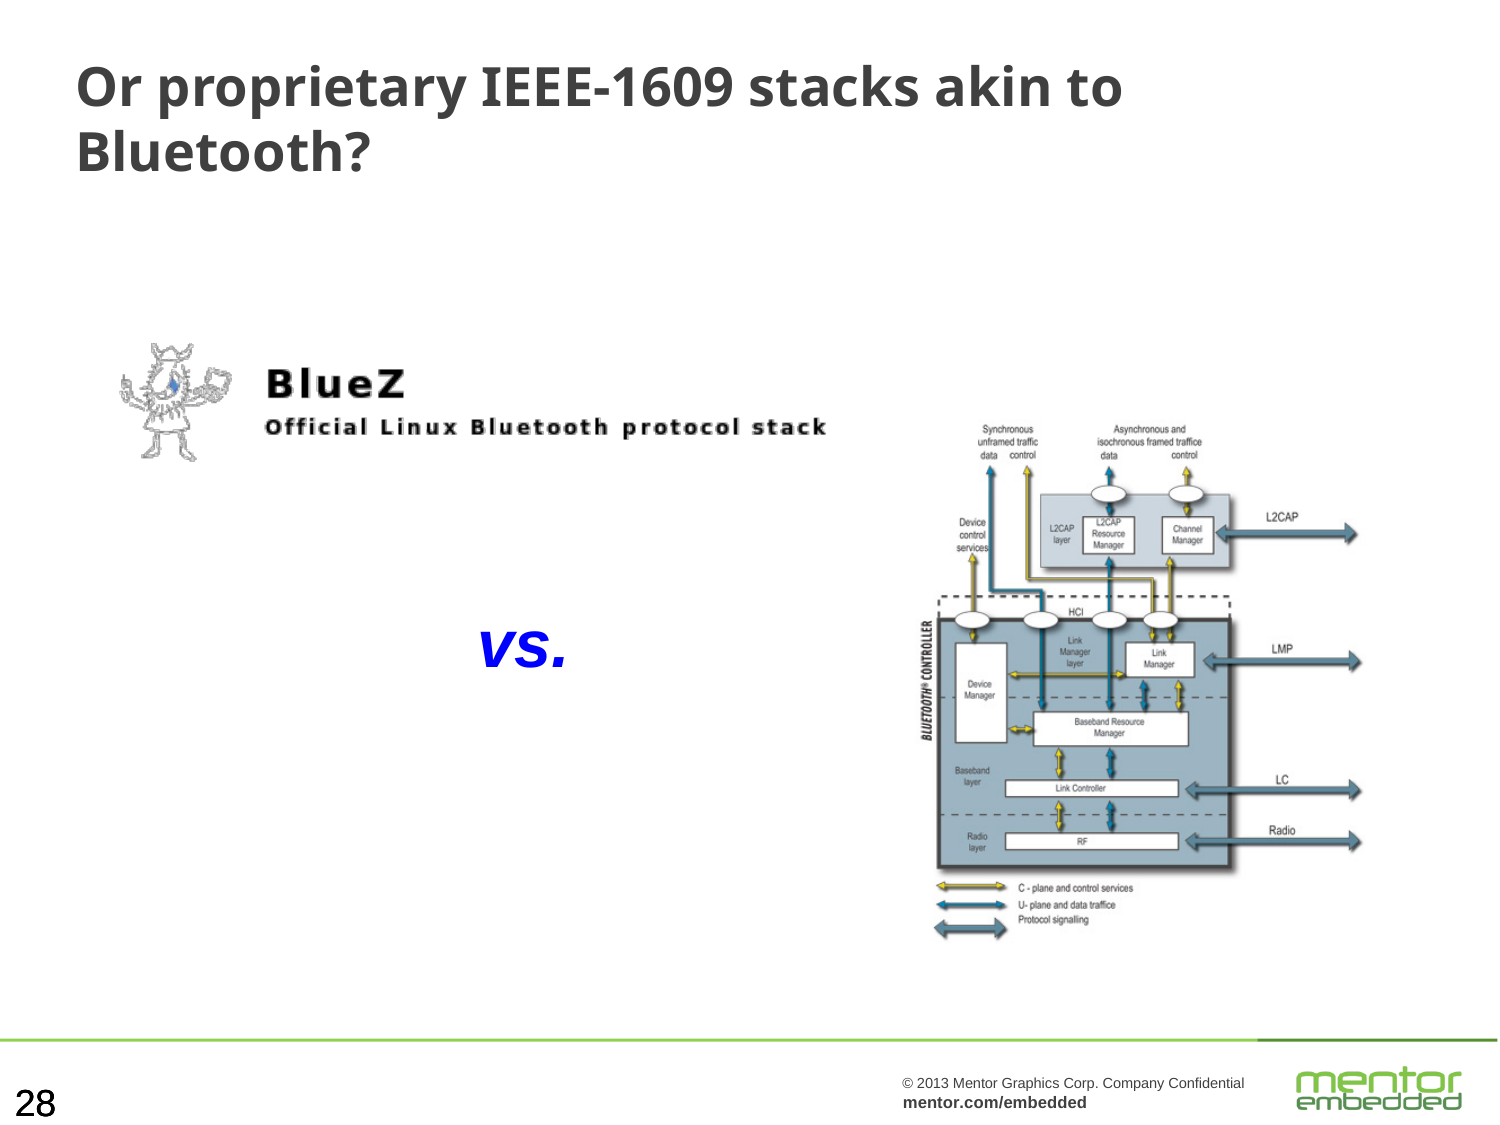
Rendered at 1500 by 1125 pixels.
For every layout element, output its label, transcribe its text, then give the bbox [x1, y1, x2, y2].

picture [1292, 1062, 1464, 1114]
text_box vs. [462, 600, 586, 691]
title Or proprietary IEEE-1609 stacks akin to Bluetooth? [0, 45, 1500, 191]
picture [915, 419, 1366, 944]
picture [90, 343, 841, 465]
